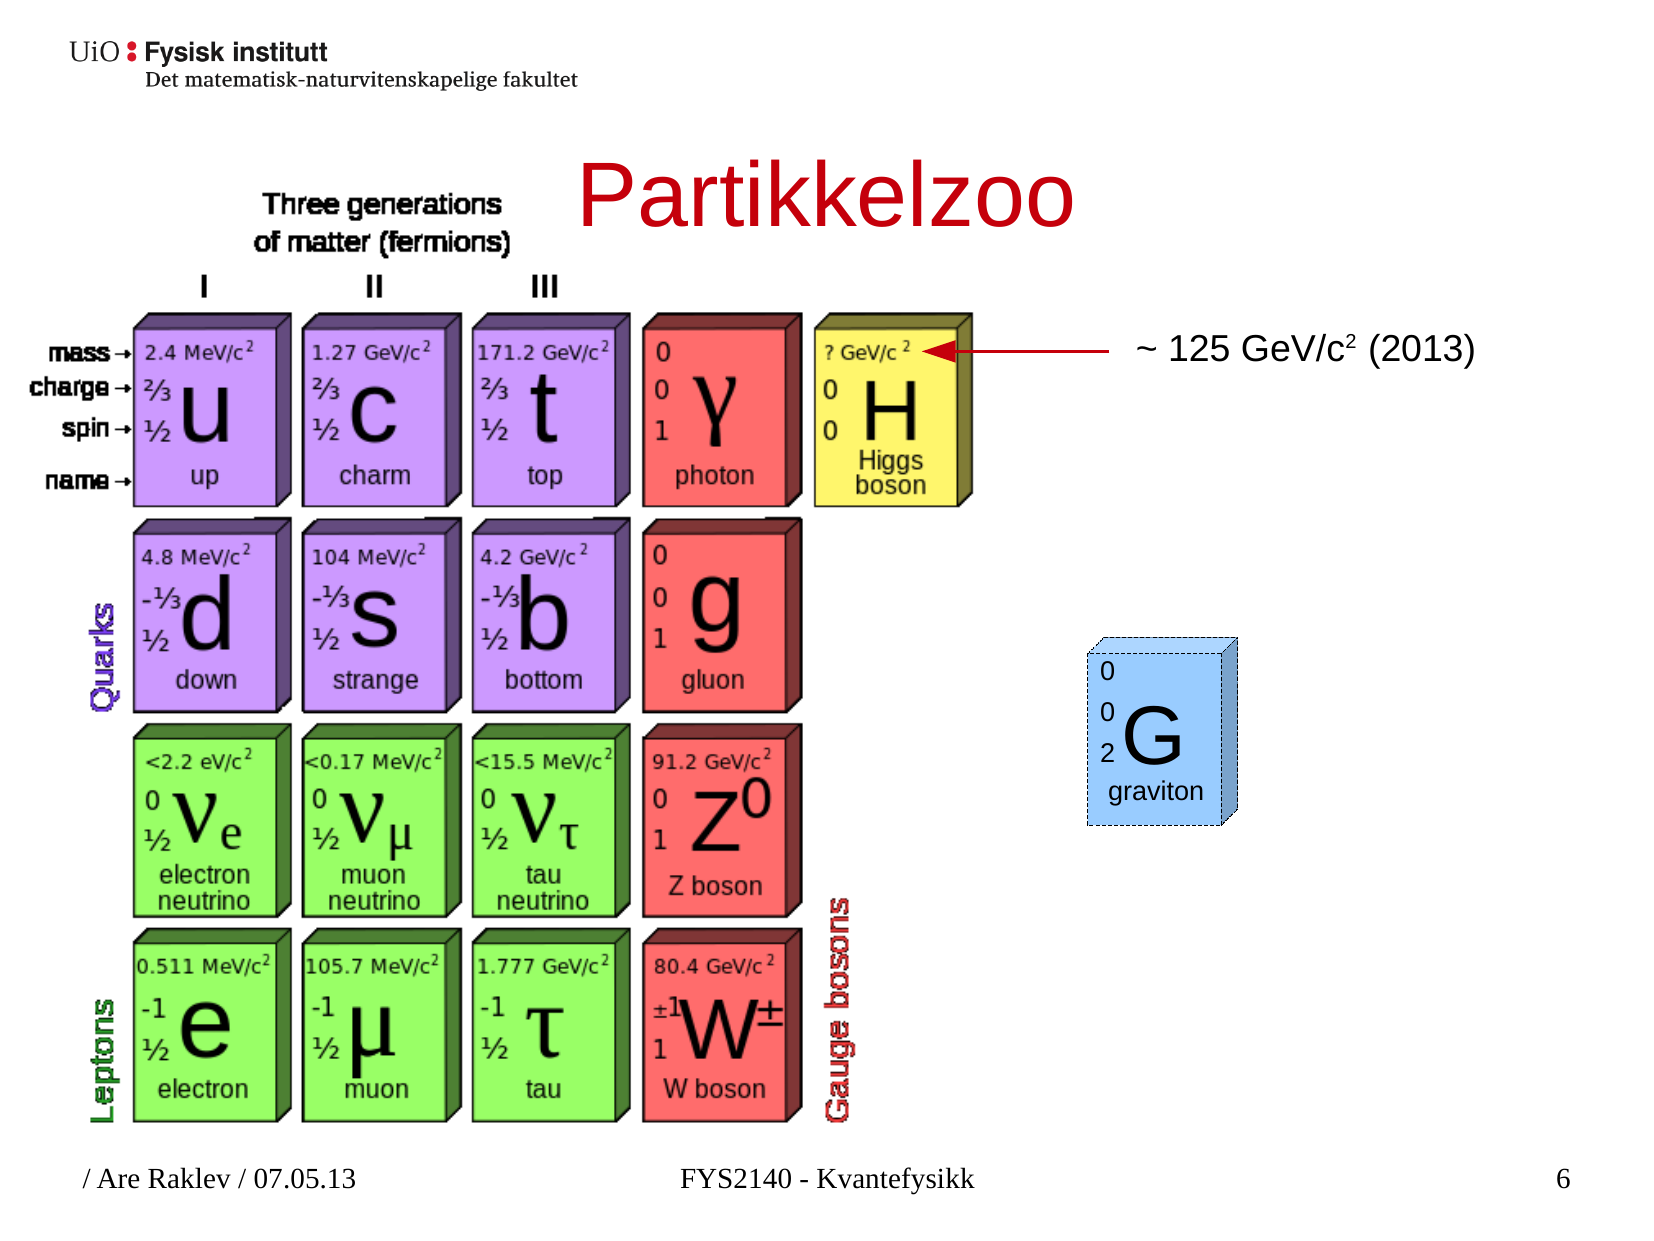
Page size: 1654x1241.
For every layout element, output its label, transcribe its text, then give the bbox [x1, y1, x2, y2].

text_box 0 [1085, 648, 1123, 689]
text_box G [1123, 682, 1232, 768]
text_box [1087, 776, 1233, 826]
text_box 0 [1085, 689, 1123, 730]
title Partikkelzoo [82, 90, 1571, 298]
text_box graviton [1093, 768, 1281, 814]
text_box 2 [1085, 730, 1123, 776]
text_box [1123, 637, 1238, 768]
text_box ~ 125 GeV/c2 (2013) [1121, 319, 1497, 377]
picture [68, 37, 581, 93]
picture [0, 167, 1006, 1149]
